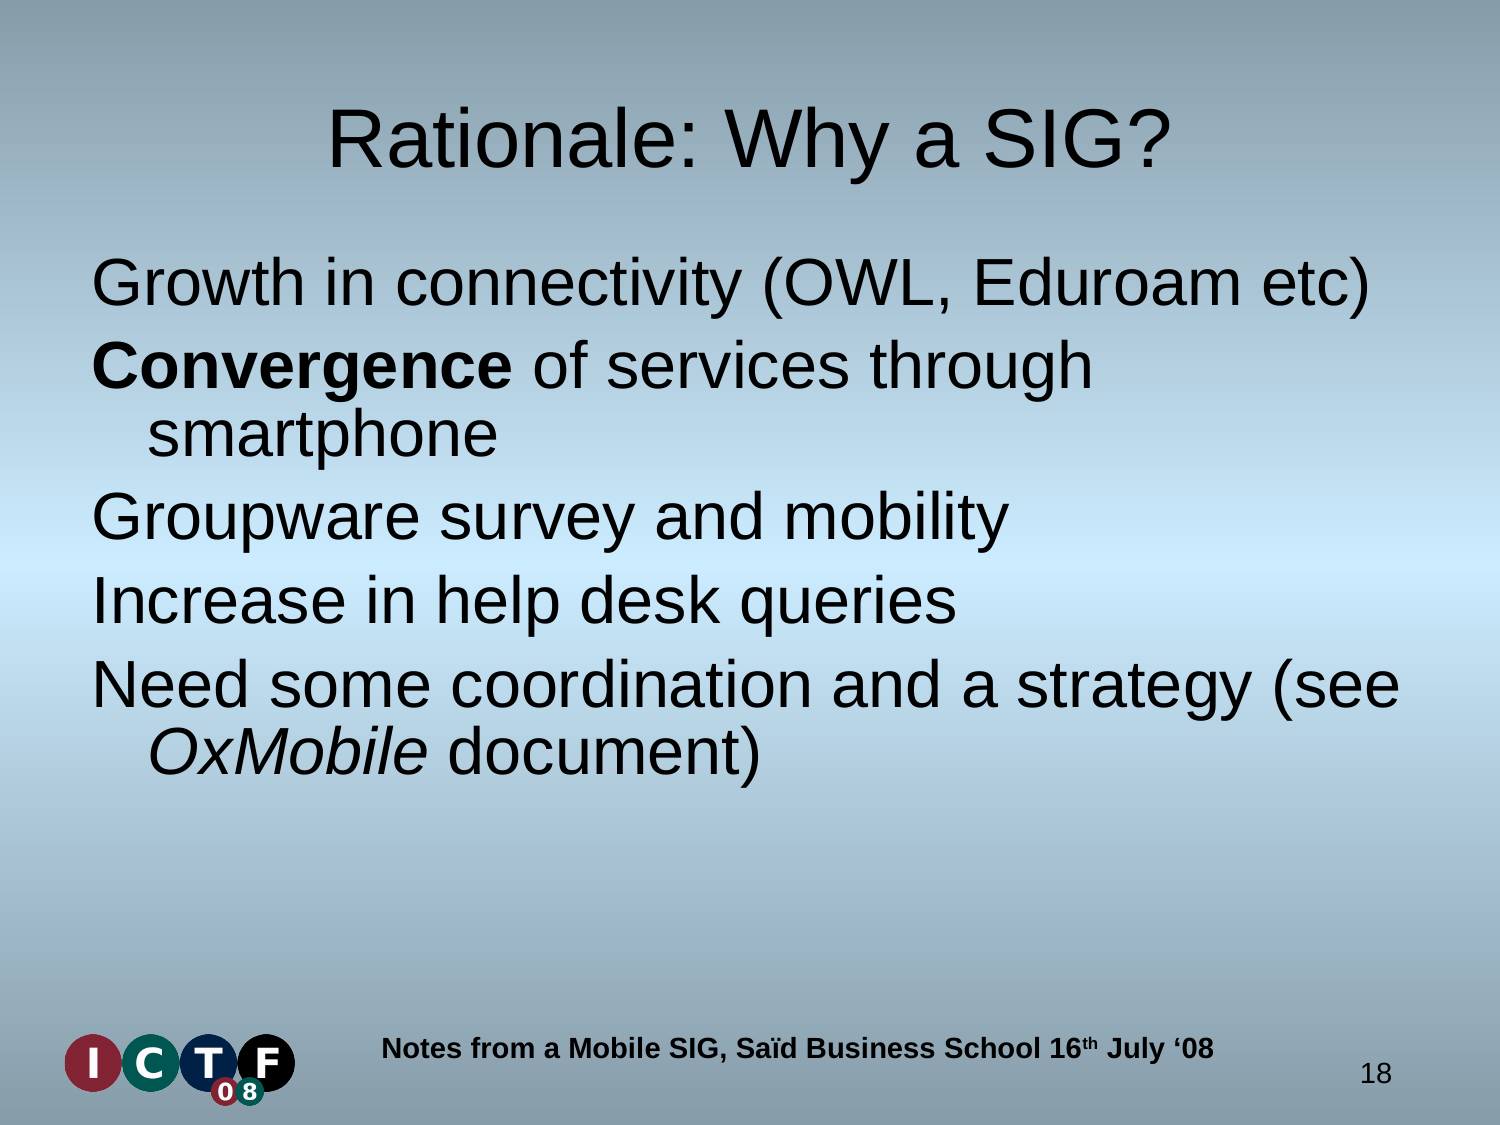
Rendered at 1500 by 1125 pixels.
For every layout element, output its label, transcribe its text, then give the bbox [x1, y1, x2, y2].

picture [64, 1034, 295, 1106]
title Rationale: Why a SIG? [75, 45, 1426, 233]
list Growth in connectivity (OWL, Eduroam etc) Convergence of services through smartphone Groupware survey and mobility Increase in help desk queries Need some coordination and a strategy (see OxMobile document) [76, 243, 1427, 941]
